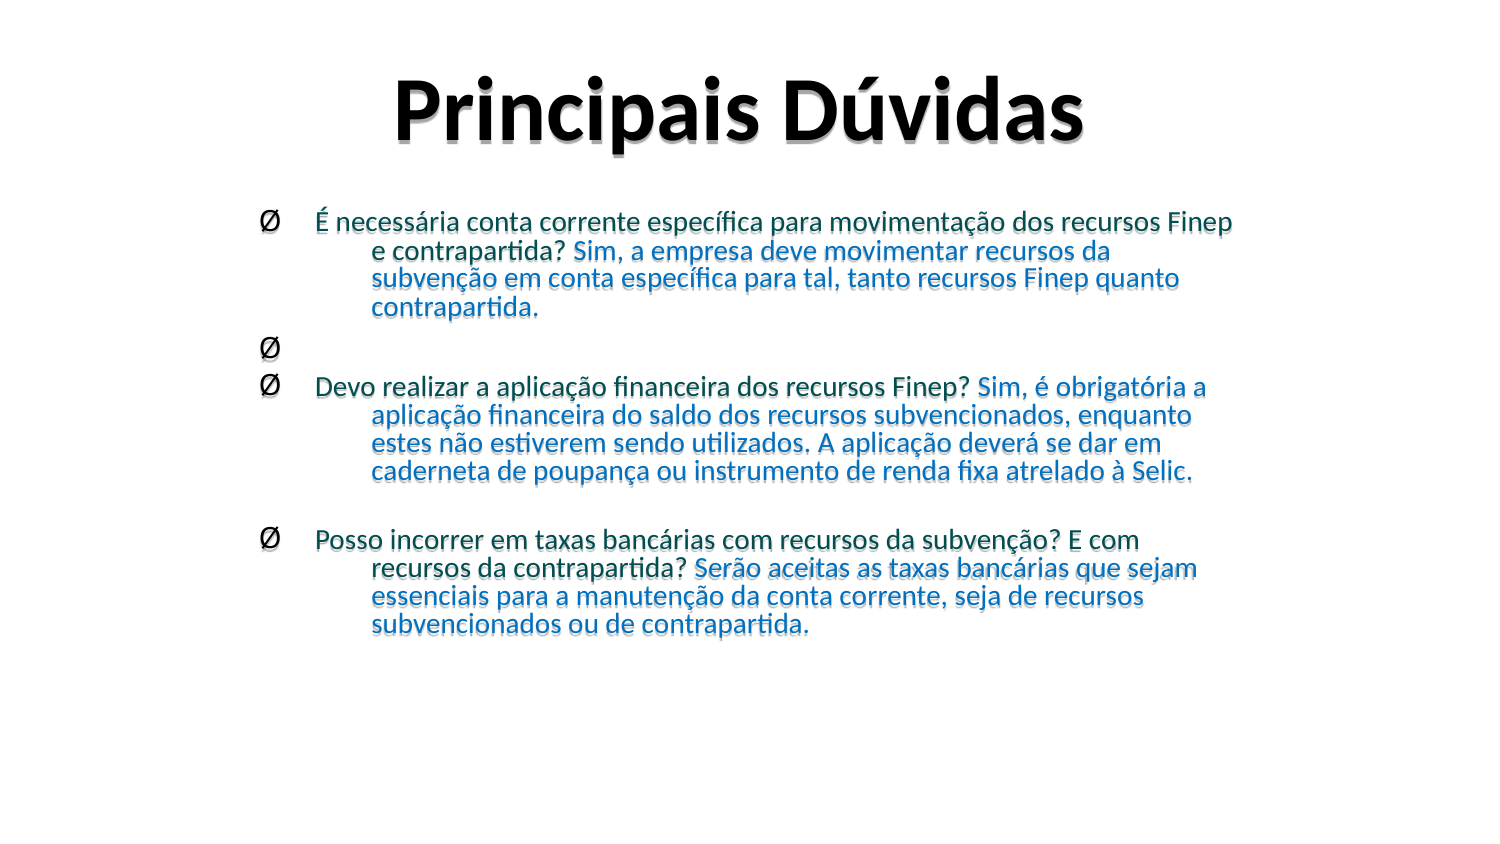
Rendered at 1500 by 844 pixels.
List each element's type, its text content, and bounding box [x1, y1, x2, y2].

list É necessária conta corrente específica para movimentação dos recursos Finep e contrapartida? Sim, a empresa deve movimentar recursos da subvenção em conta específica para tal, tanto recursos Finep quanto contrapartida. Devo realizar a aplicação financeira dos recursos Finep? Sim, é obrigatória a aplicação financeira do saldo dos recursos subvencionados, enquanto estes não estiverem sendo utilizados. A aplicação deverá se dar em caderneta de poupança ou instrumento de renda fixa atrelado à Selic. Posso incorrer em taxas bancárias com recursos da subvenção? E com recursos da contrapartida? Serão aceitas as taxas bancárias que sejam essenciais para a manutenção da conta corrente, seja de recursos subvencionados ou de contrapartida. [243, 201, 1257, 694]
title Principais Dúvidas [75, 33, 1426, 175]
